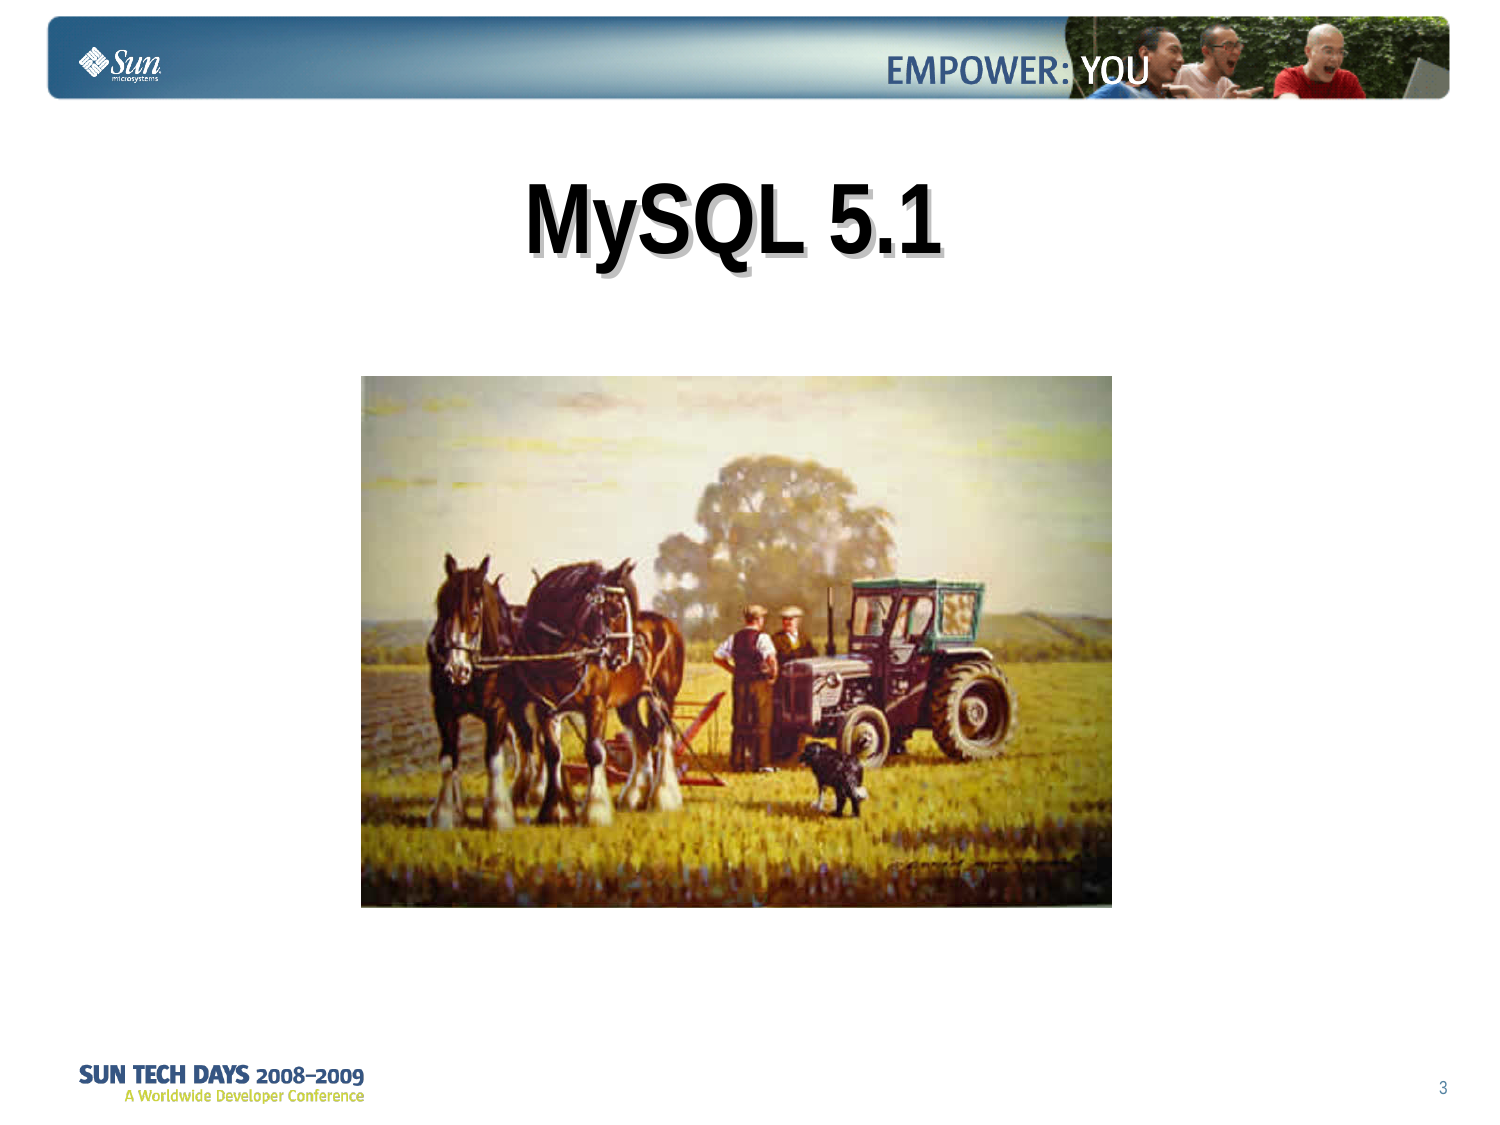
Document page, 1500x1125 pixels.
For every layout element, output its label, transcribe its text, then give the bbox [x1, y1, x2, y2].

text_box MySQL 5.1 [420, 122, 1047, 330]
picture [0, 0, 1500, 1125]
